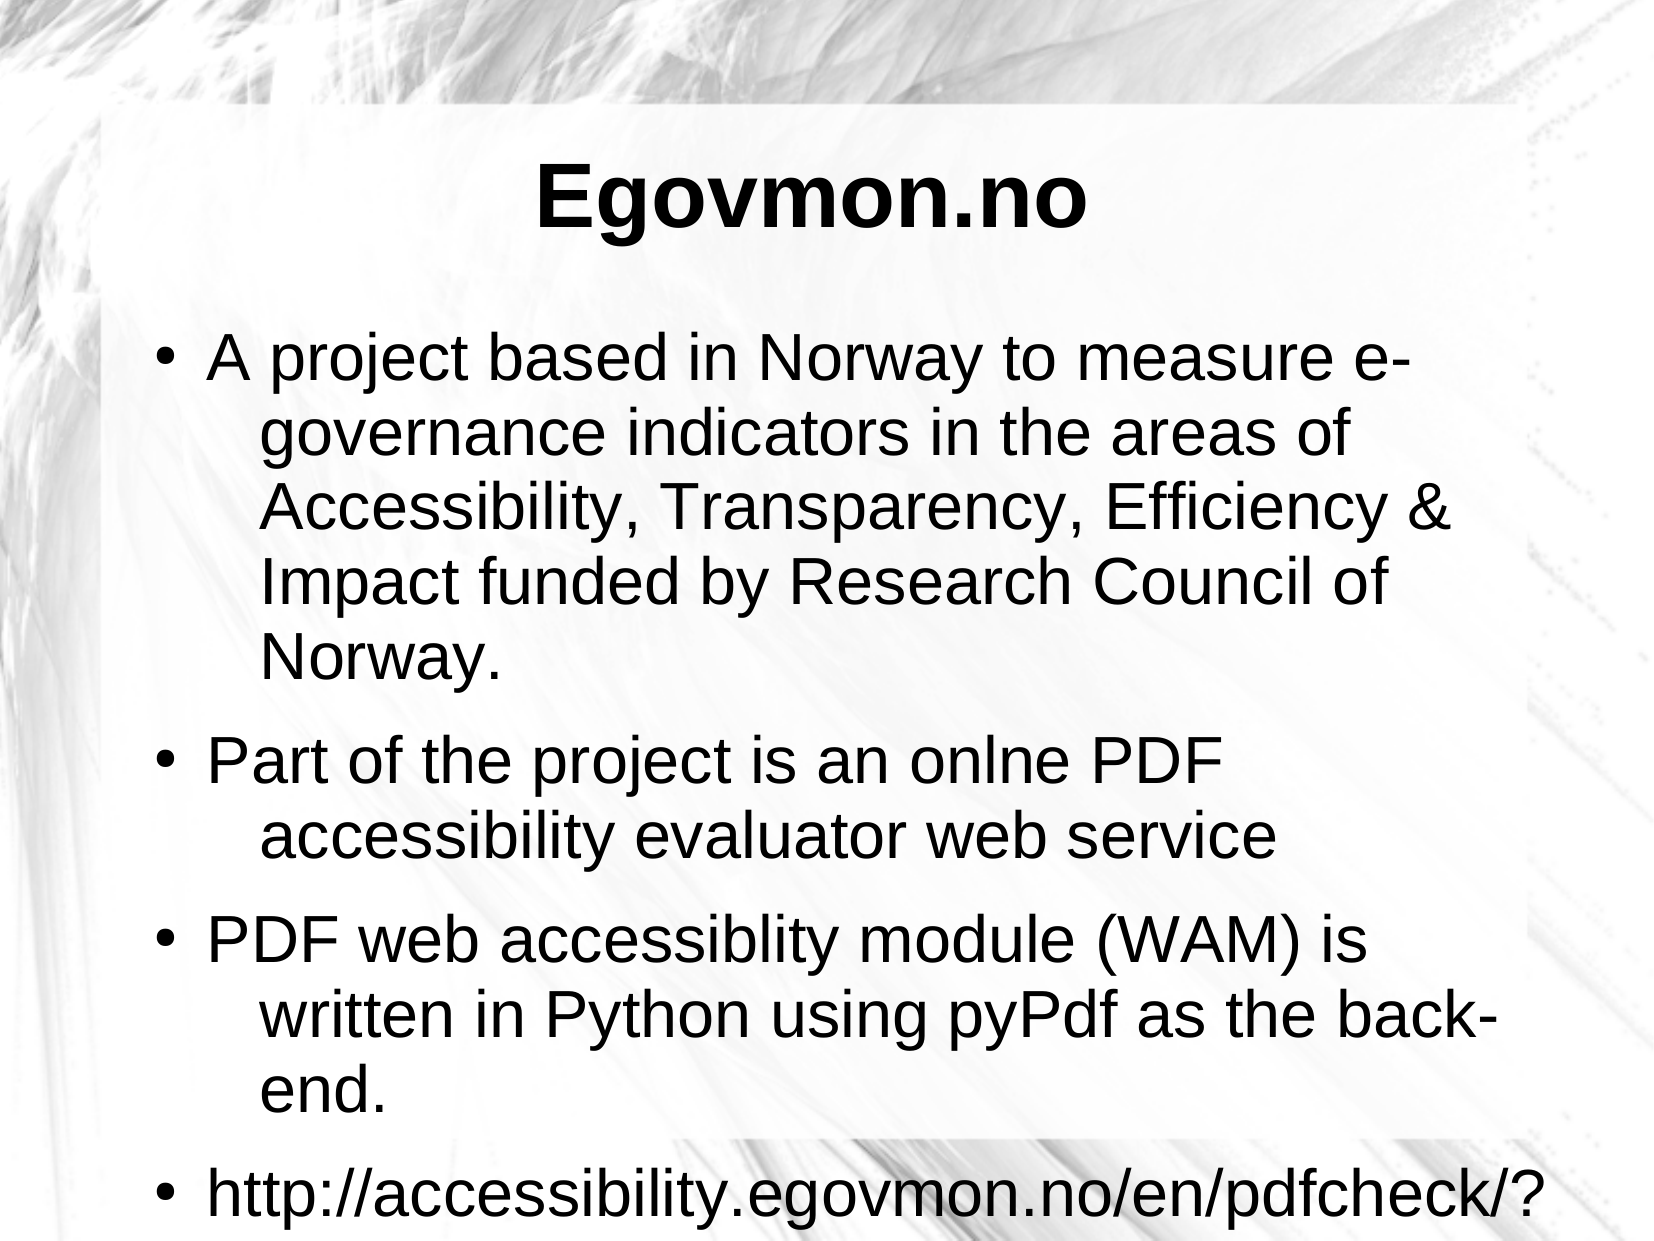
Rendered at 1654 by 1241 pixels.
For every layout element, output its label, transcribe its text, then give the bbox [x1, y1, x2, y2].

title Egovmon.no [118, 112, 1506, 281]
picture [0, 0, 1654, 1241]
list A project based in Norway to measure e-governance indicators in the areas of Accessibility, Transparency, Efficiency & Impact funded by Research Council of Norway. Part of the project is an onlne PDF accessibility evaluator web service PDF web accessiblity module (WAM) is written in Python using pyPdf as the back-end. http://accessibility.egovmon.no/en/pdfcheck/? [118, 319, 1571, 1231]
